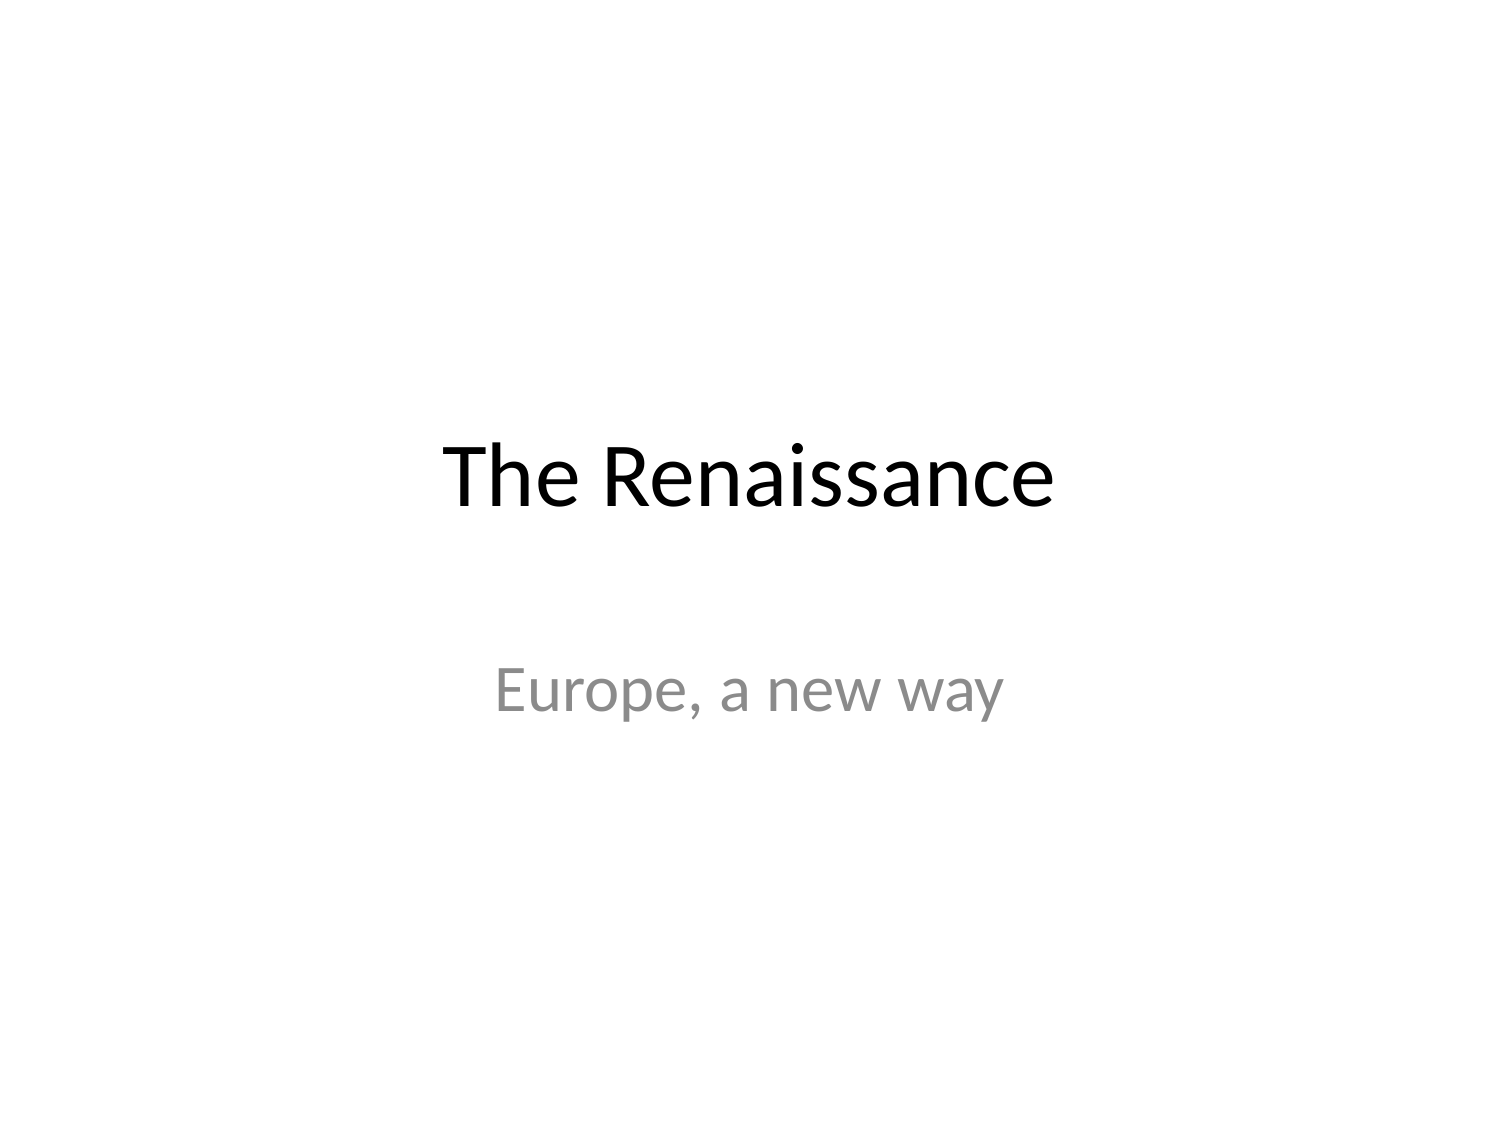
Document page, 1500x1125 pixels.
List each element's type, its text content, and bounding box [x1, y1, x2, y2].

subtitle Europe, a new way [225, 637, 1275, 925]
title The Renaissance [112, 349, 1388, 591]
